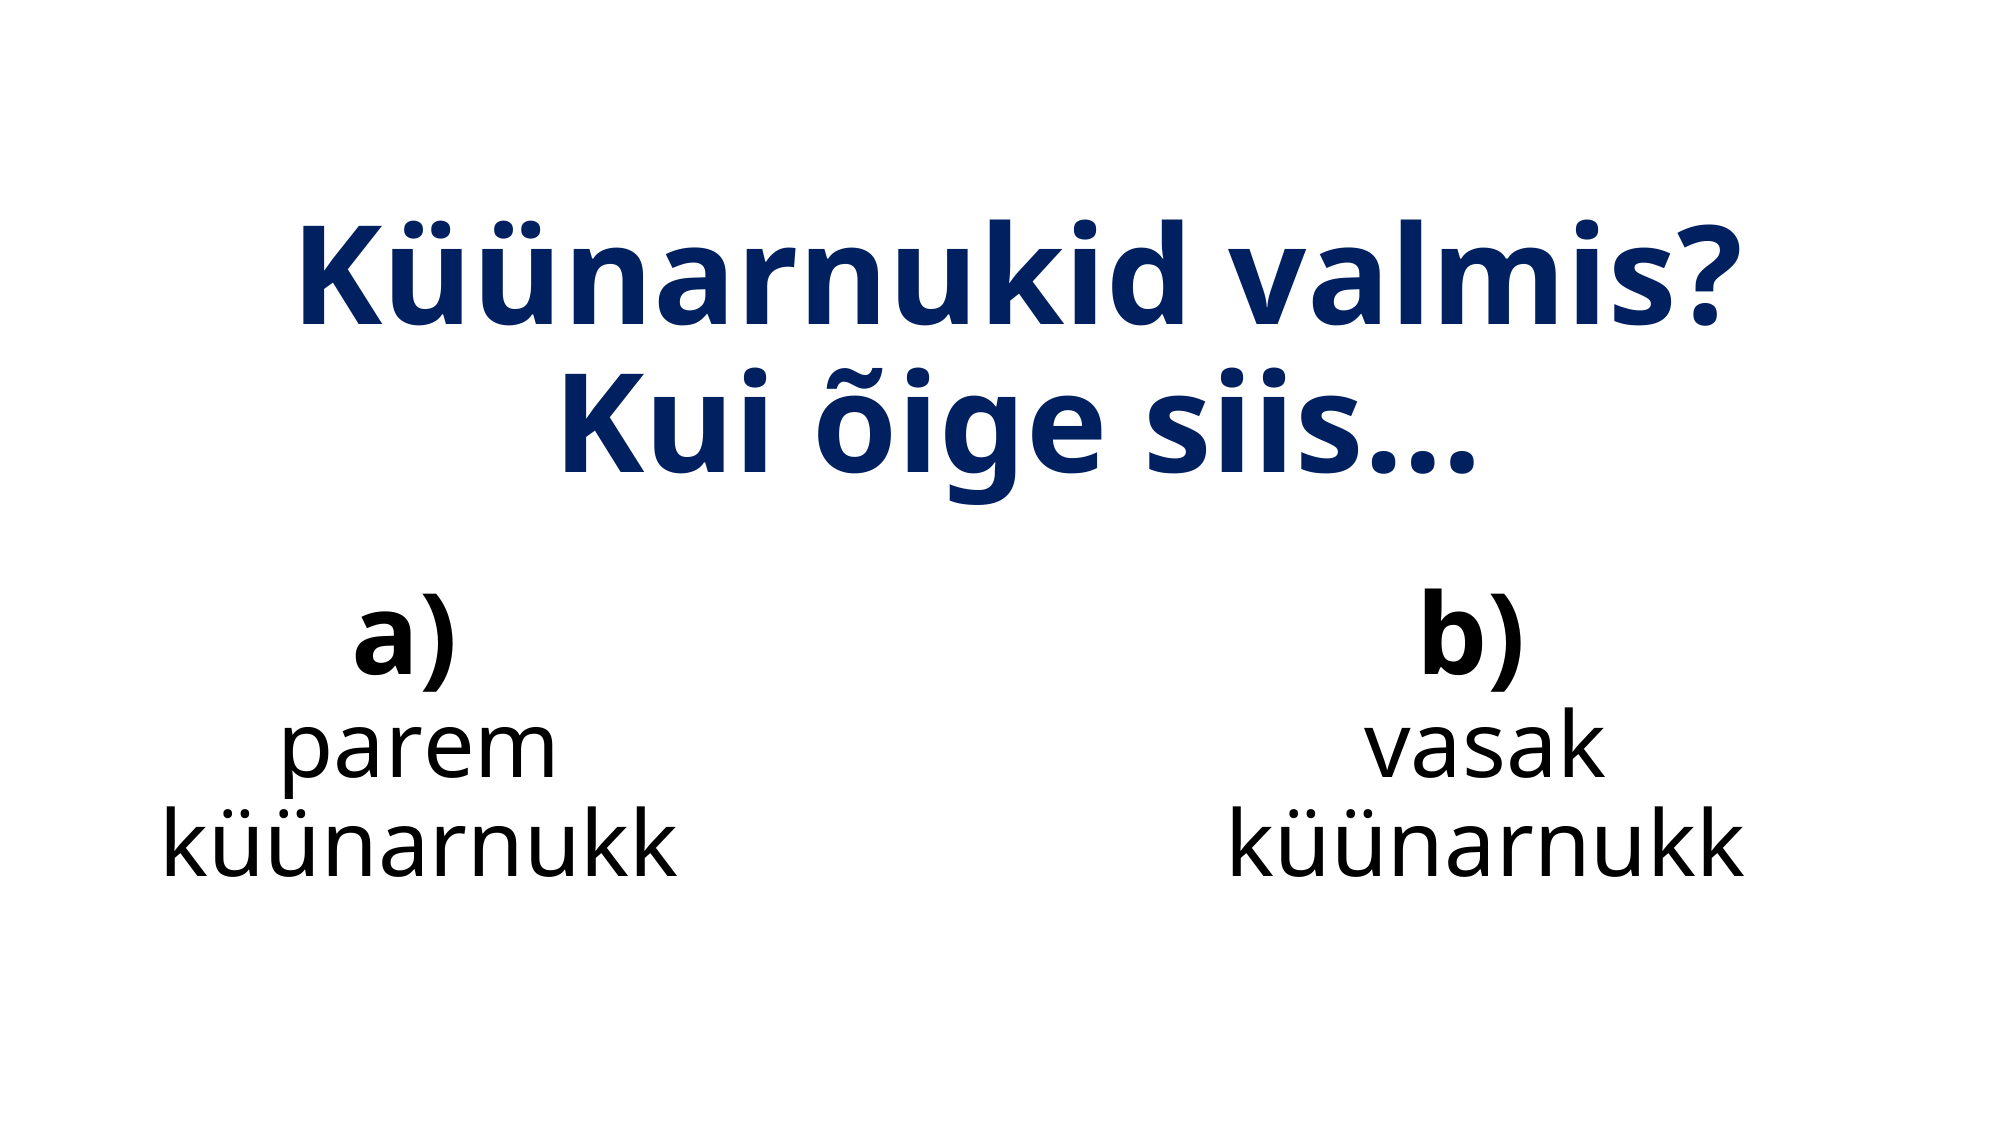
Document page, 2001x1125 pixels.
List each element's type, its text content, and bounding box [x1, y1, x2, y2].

title Küünarnukid valmis? Kui õige siis… [49, 195, 1986, 455]
text_box a) parem küünarnukk [60, 454, 778, 1020]
text_box b) vasak küünarnukk [1127, 454, 1845, 1020]
